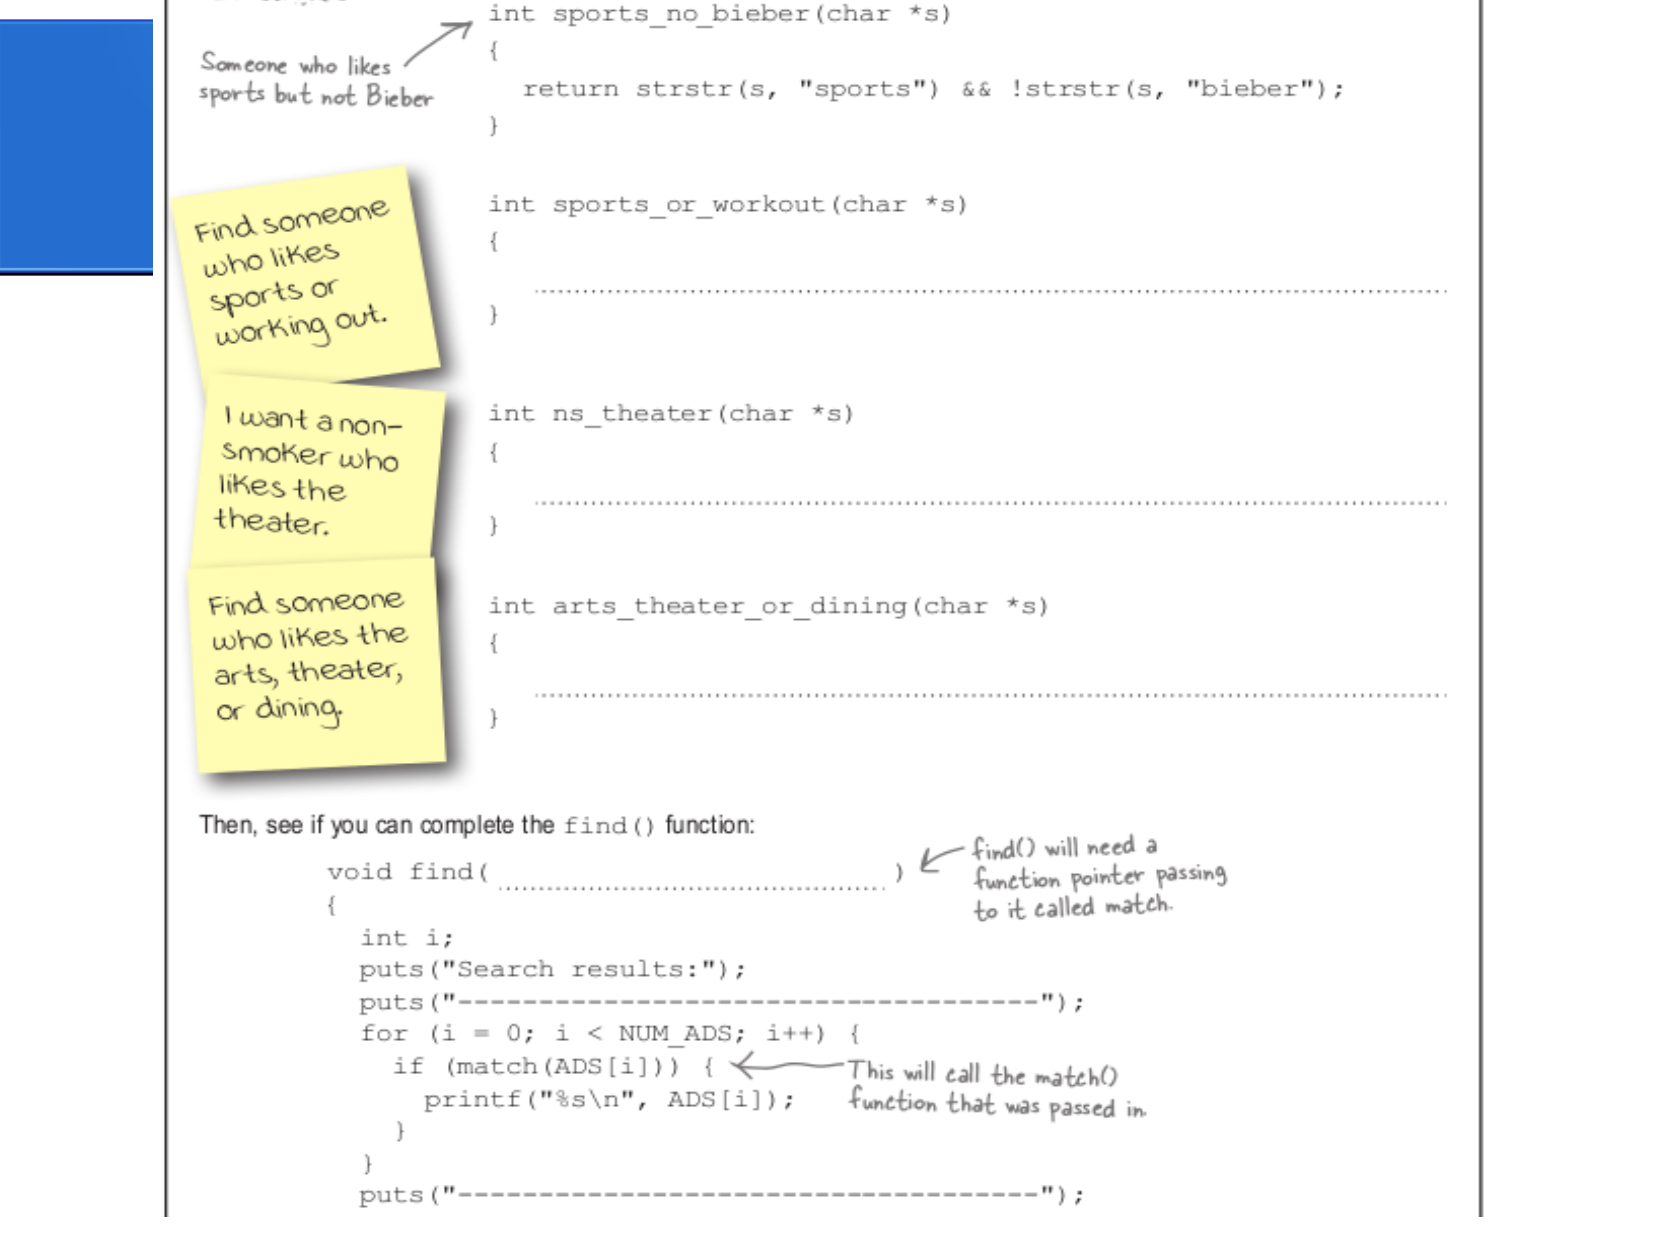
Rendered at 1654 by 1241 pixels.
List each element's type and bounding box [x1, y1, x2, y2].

picture [153, 0, 1512, 1217]
